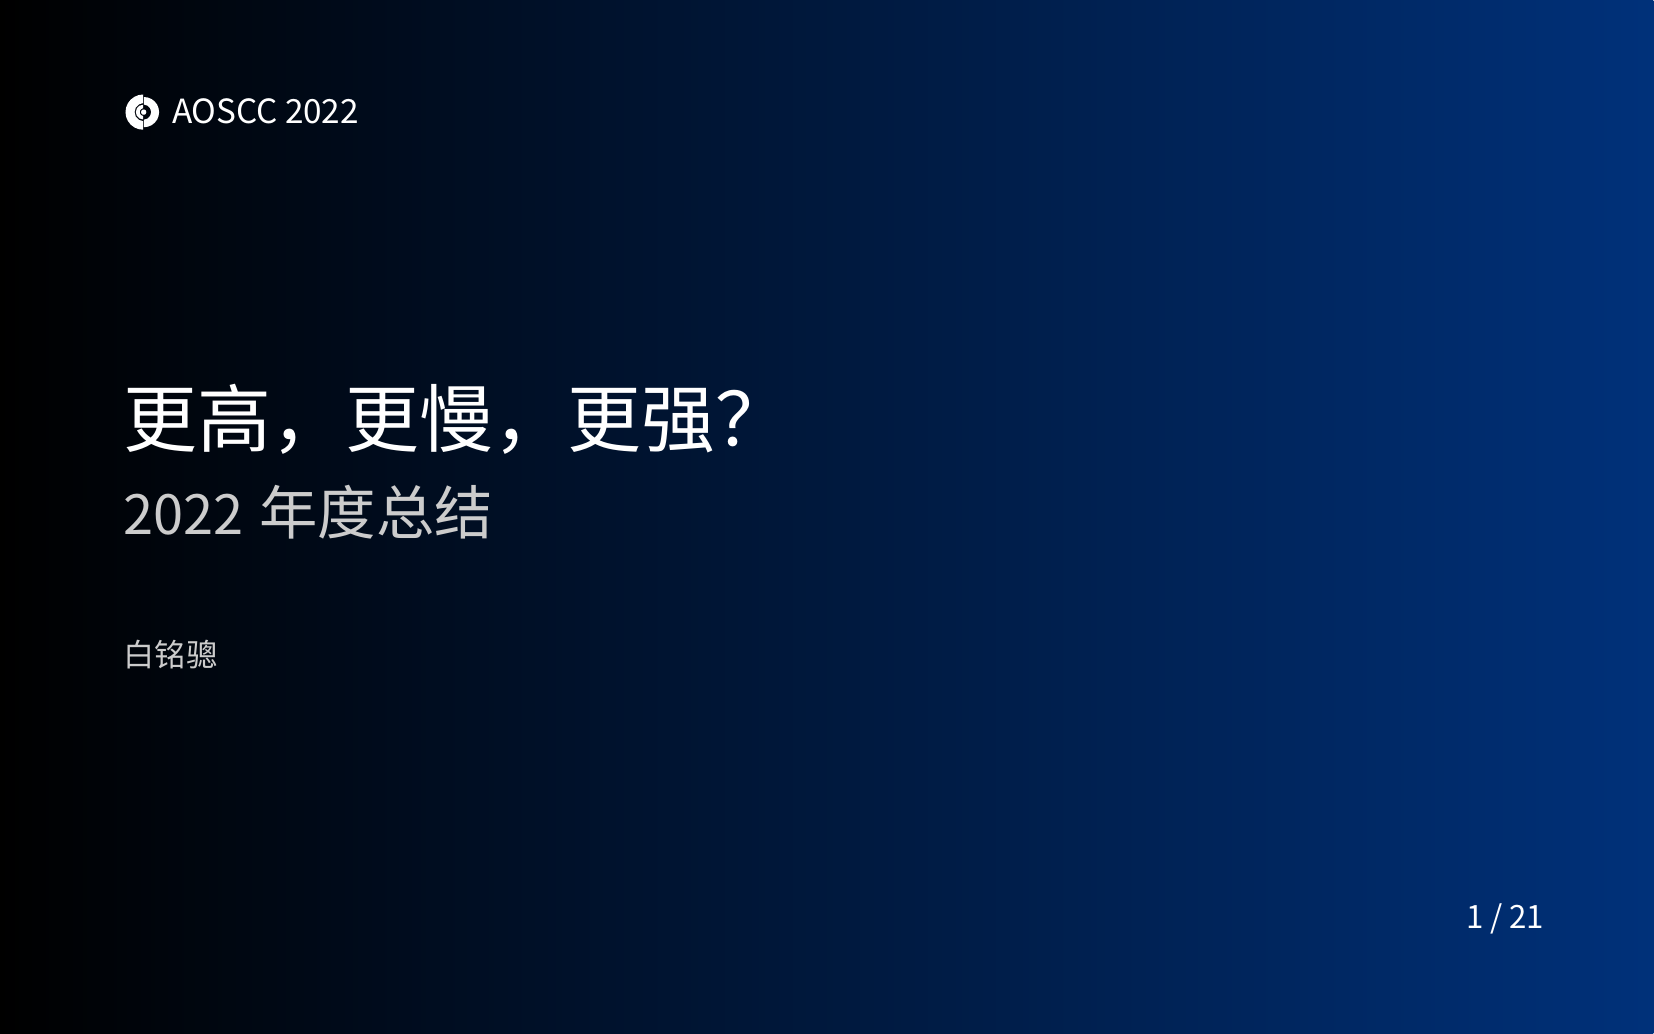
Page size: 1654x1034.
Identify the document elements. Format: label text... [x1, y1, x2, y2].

subtitle 更高，更慢，更强？ 2022年度总结 白铭骢 [124, 218, 1536, 818]
text_box AOSCC 2022 [172, 84, 1654, 134]
text_box <编号> / 21 [1086, 885, 1560, 957]
picture [118, 88, 167, 136]
